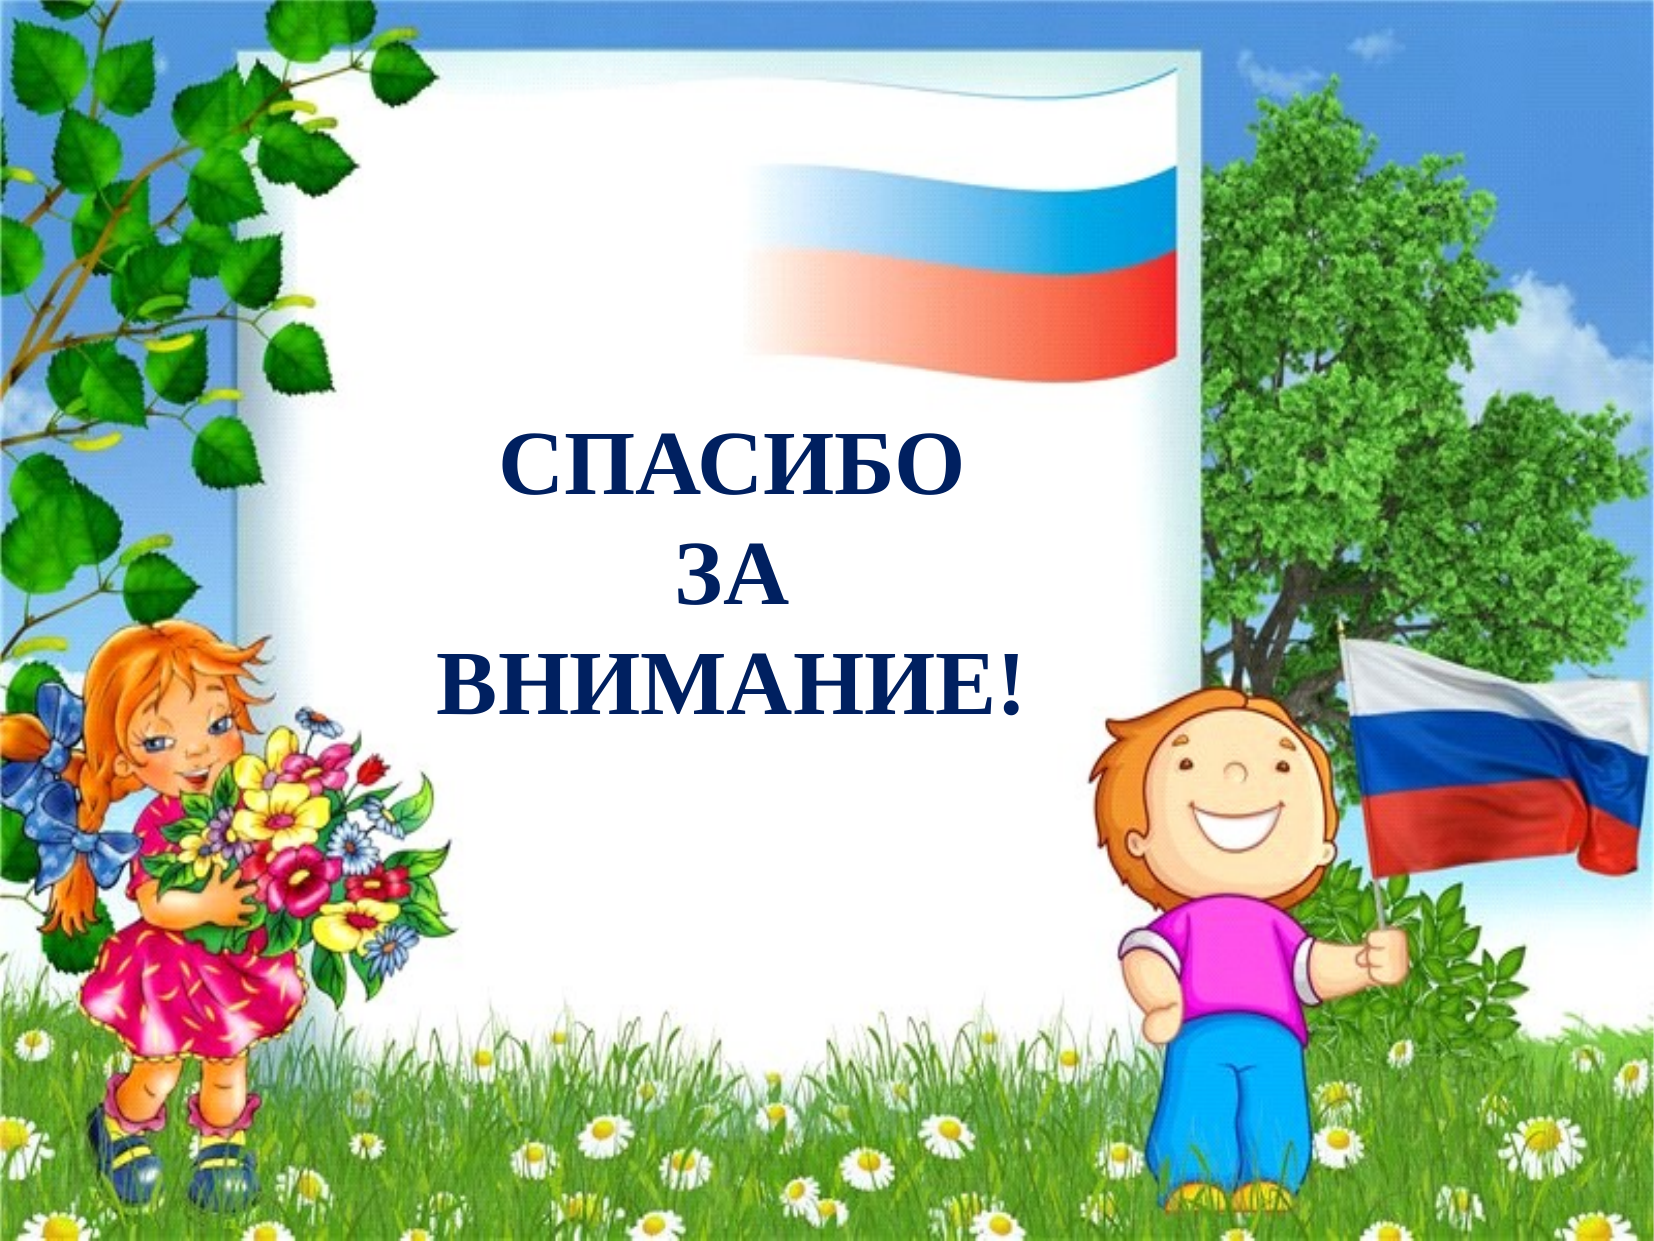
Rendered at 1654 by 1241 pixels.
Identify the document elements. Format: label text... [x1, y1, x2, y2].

text_box СПАСИБО ЗА ВНИМАНИЕ! [336, 395, 1128, 744]
picture [0, 0, 1654, 1241]
